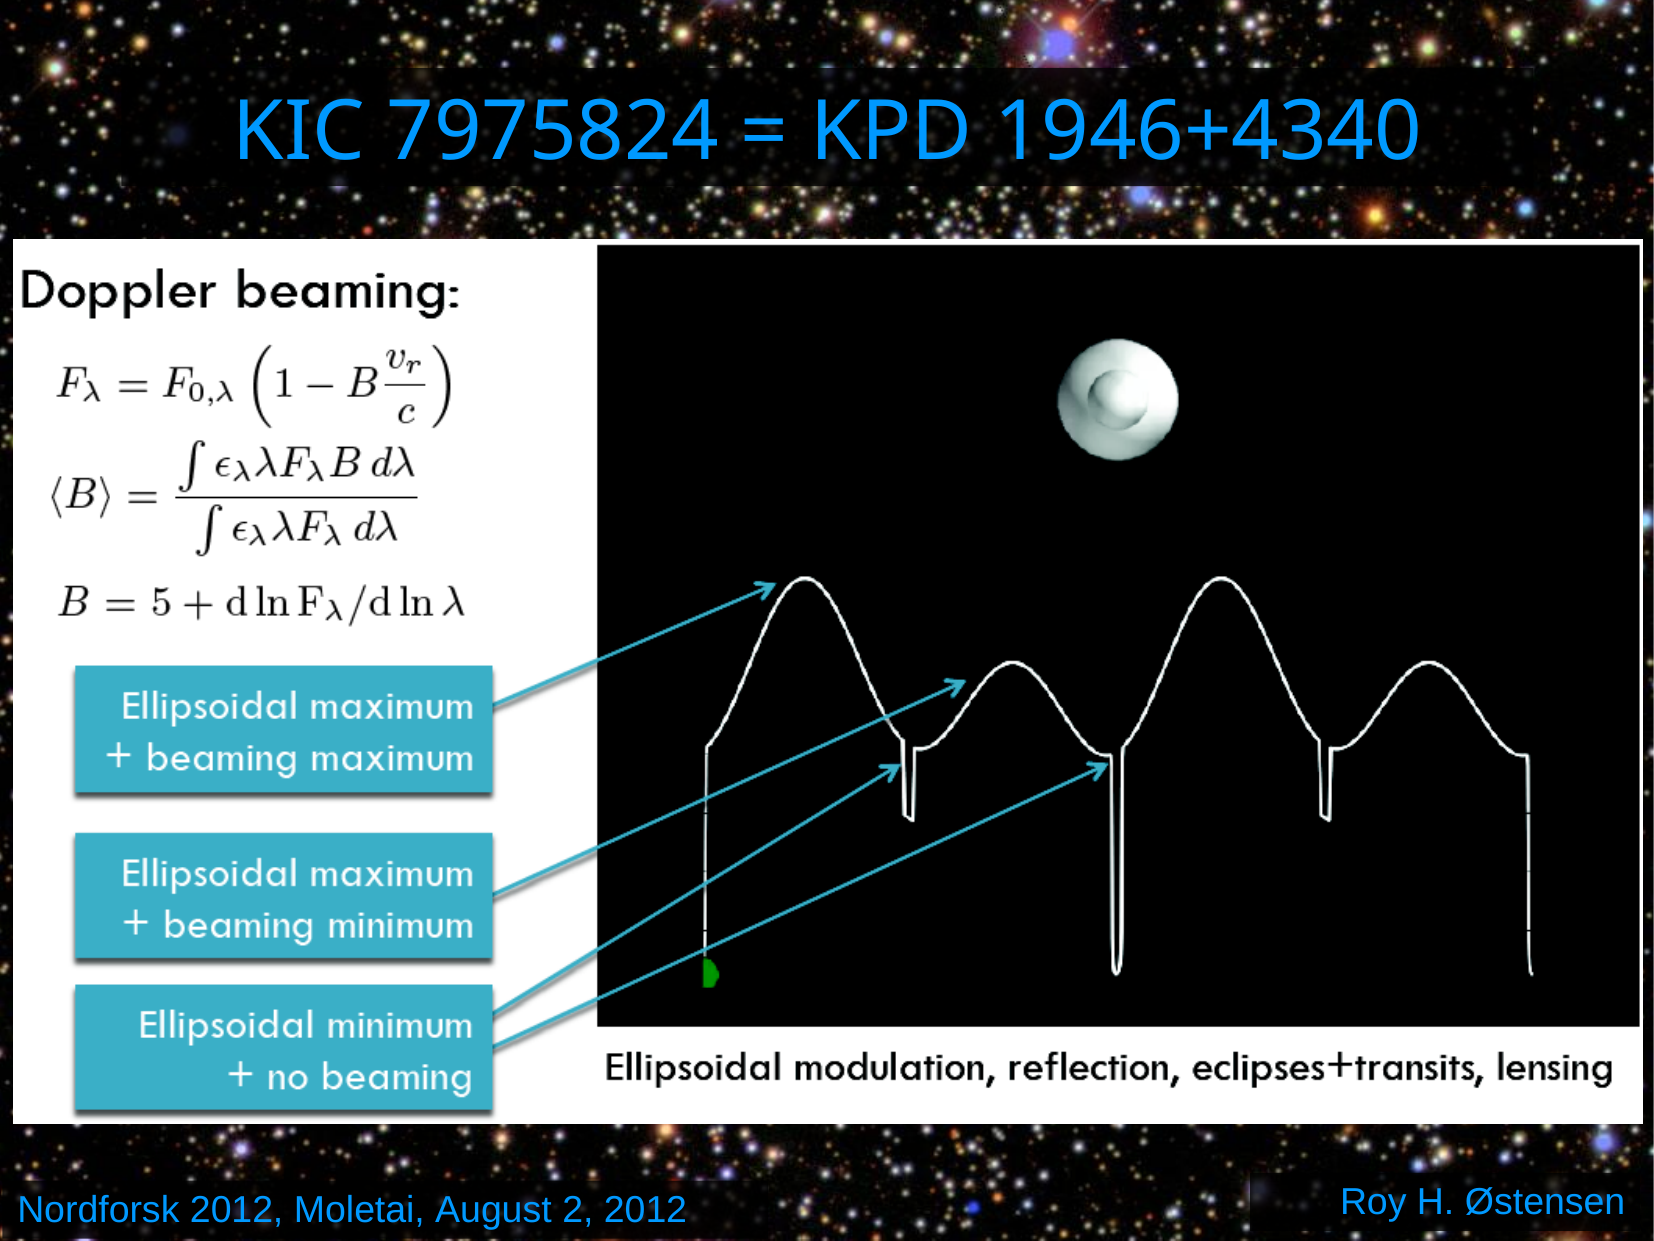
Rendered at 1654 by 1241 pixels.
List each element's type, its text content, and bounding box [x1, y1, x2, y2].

picture [0, 0, 1654, 1241]
title KIC 7975824 = KPD 1946+4340 [121, 75, 1534, 179]
